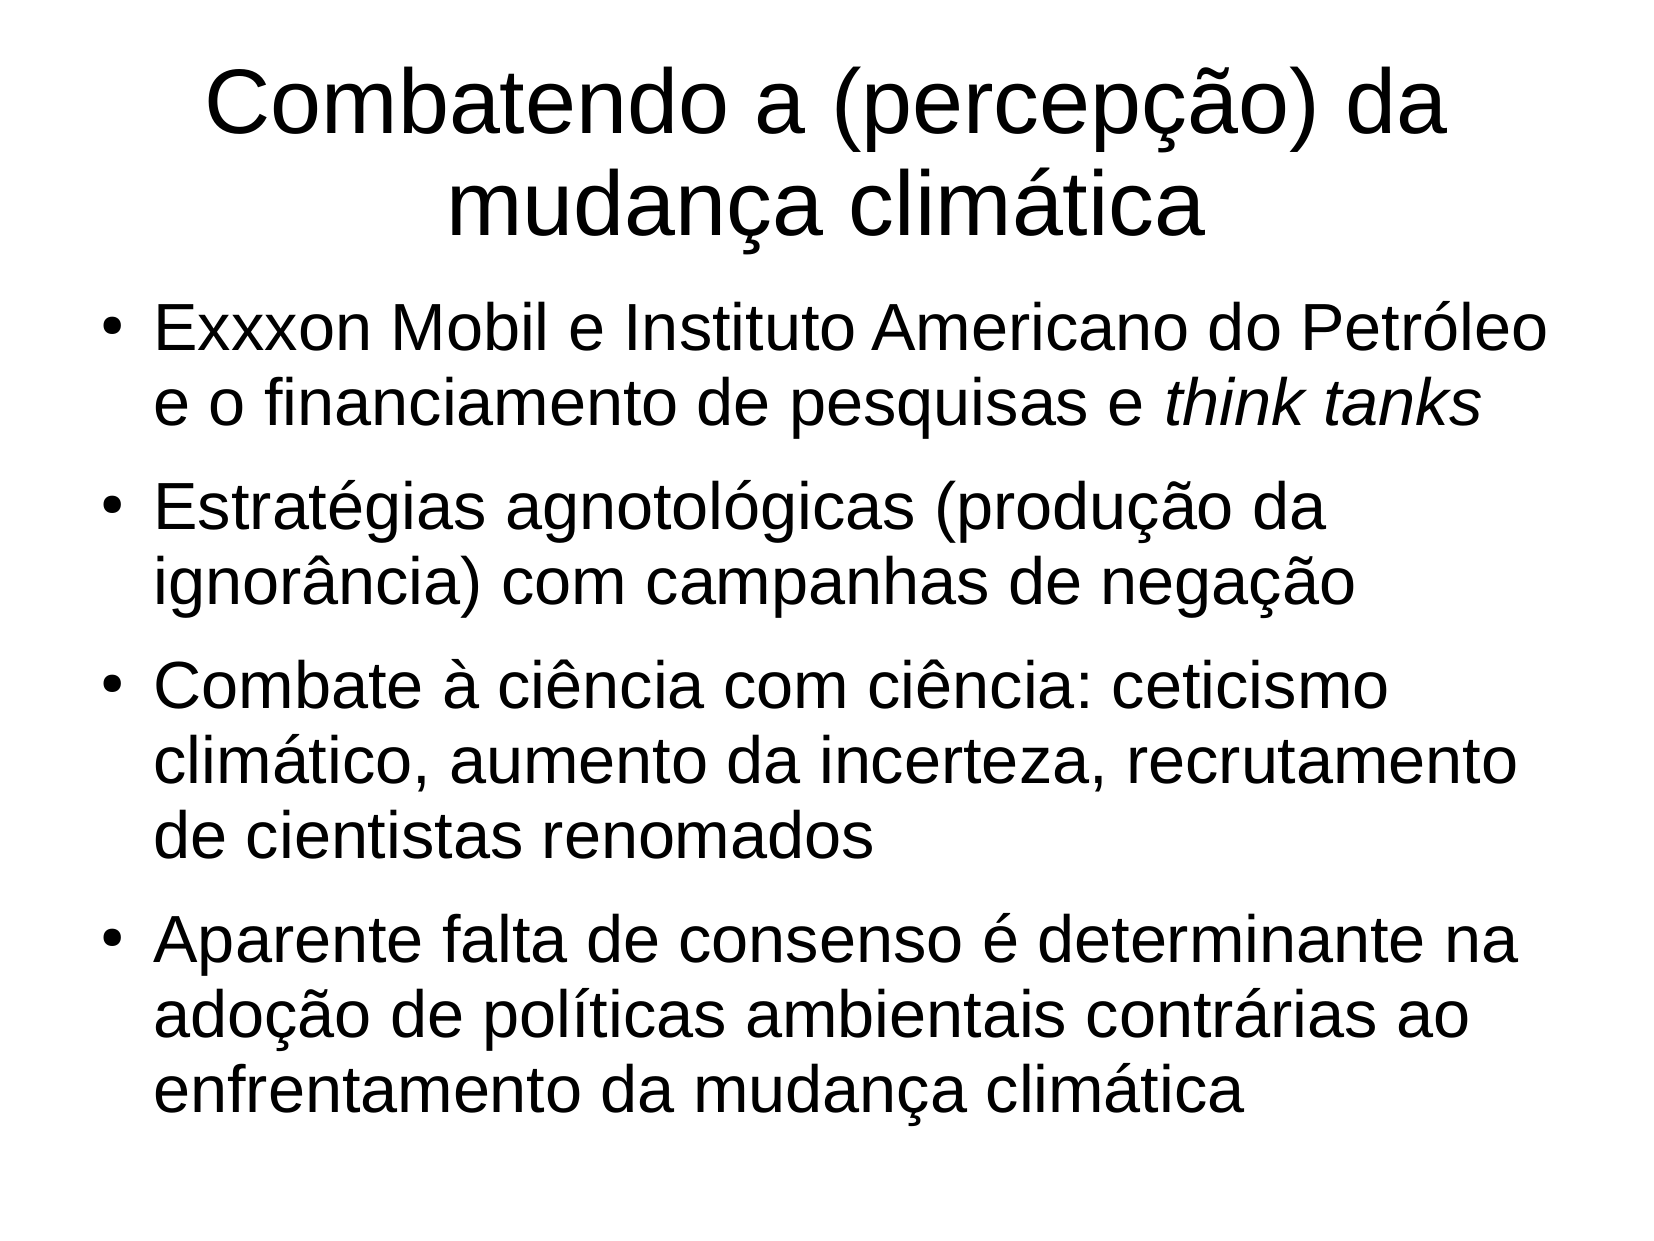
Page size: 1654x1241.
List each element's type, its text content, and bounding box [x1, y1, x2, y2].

title Combatendo a (percepção) da mudança climática [82, 49, 1571, 257]
list Exxxon Mobil e Instituto Americano do Petróleo e o financiamento de pesquisas e think tanks Estratégias agnotológicas (produção da ignorância) com campanhas de negação Combate à ciência com ciência: ceticismo climático, aumento da incerteza, recrutamento de cientistas renomados Aparente falta de consenso é determinante na adoção de políticas ambientais contrárias ao enfrentamento da mudança climática [82, 290, 1571, 1127]
